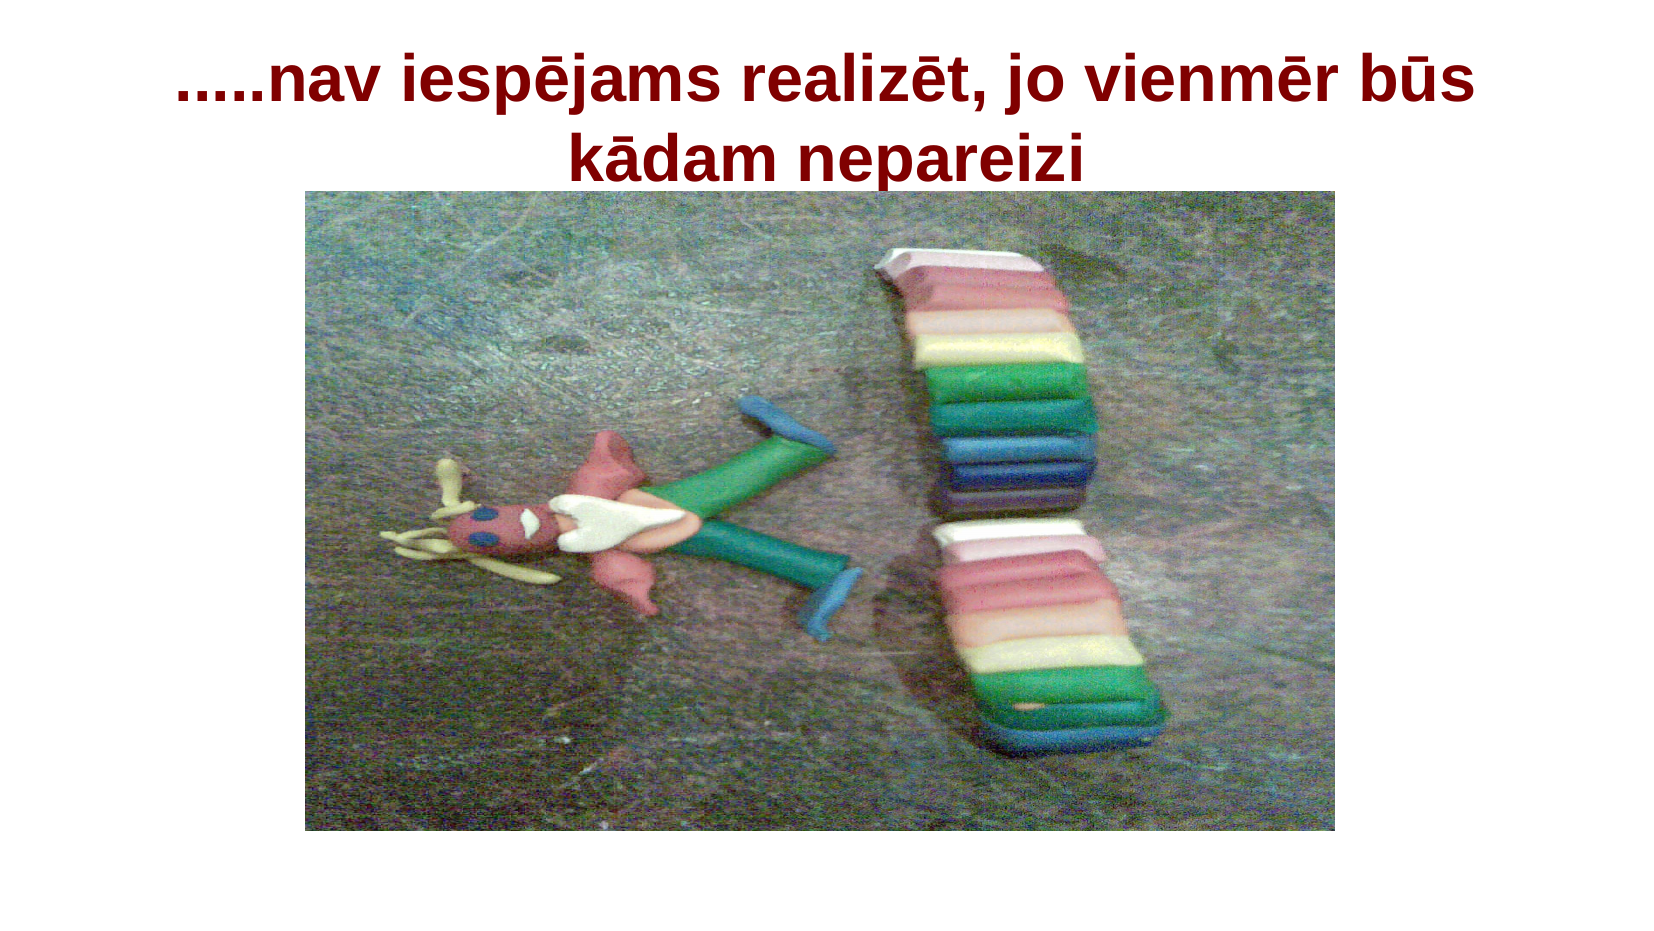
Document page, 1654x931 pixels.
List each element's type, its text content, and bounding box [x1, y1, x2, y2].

picture [305, 191, 1335, 831]
text_box .....nav iespējams realizēt, jo vienmēr būs kādam nepareizi [82, 37, 1571, 193]
